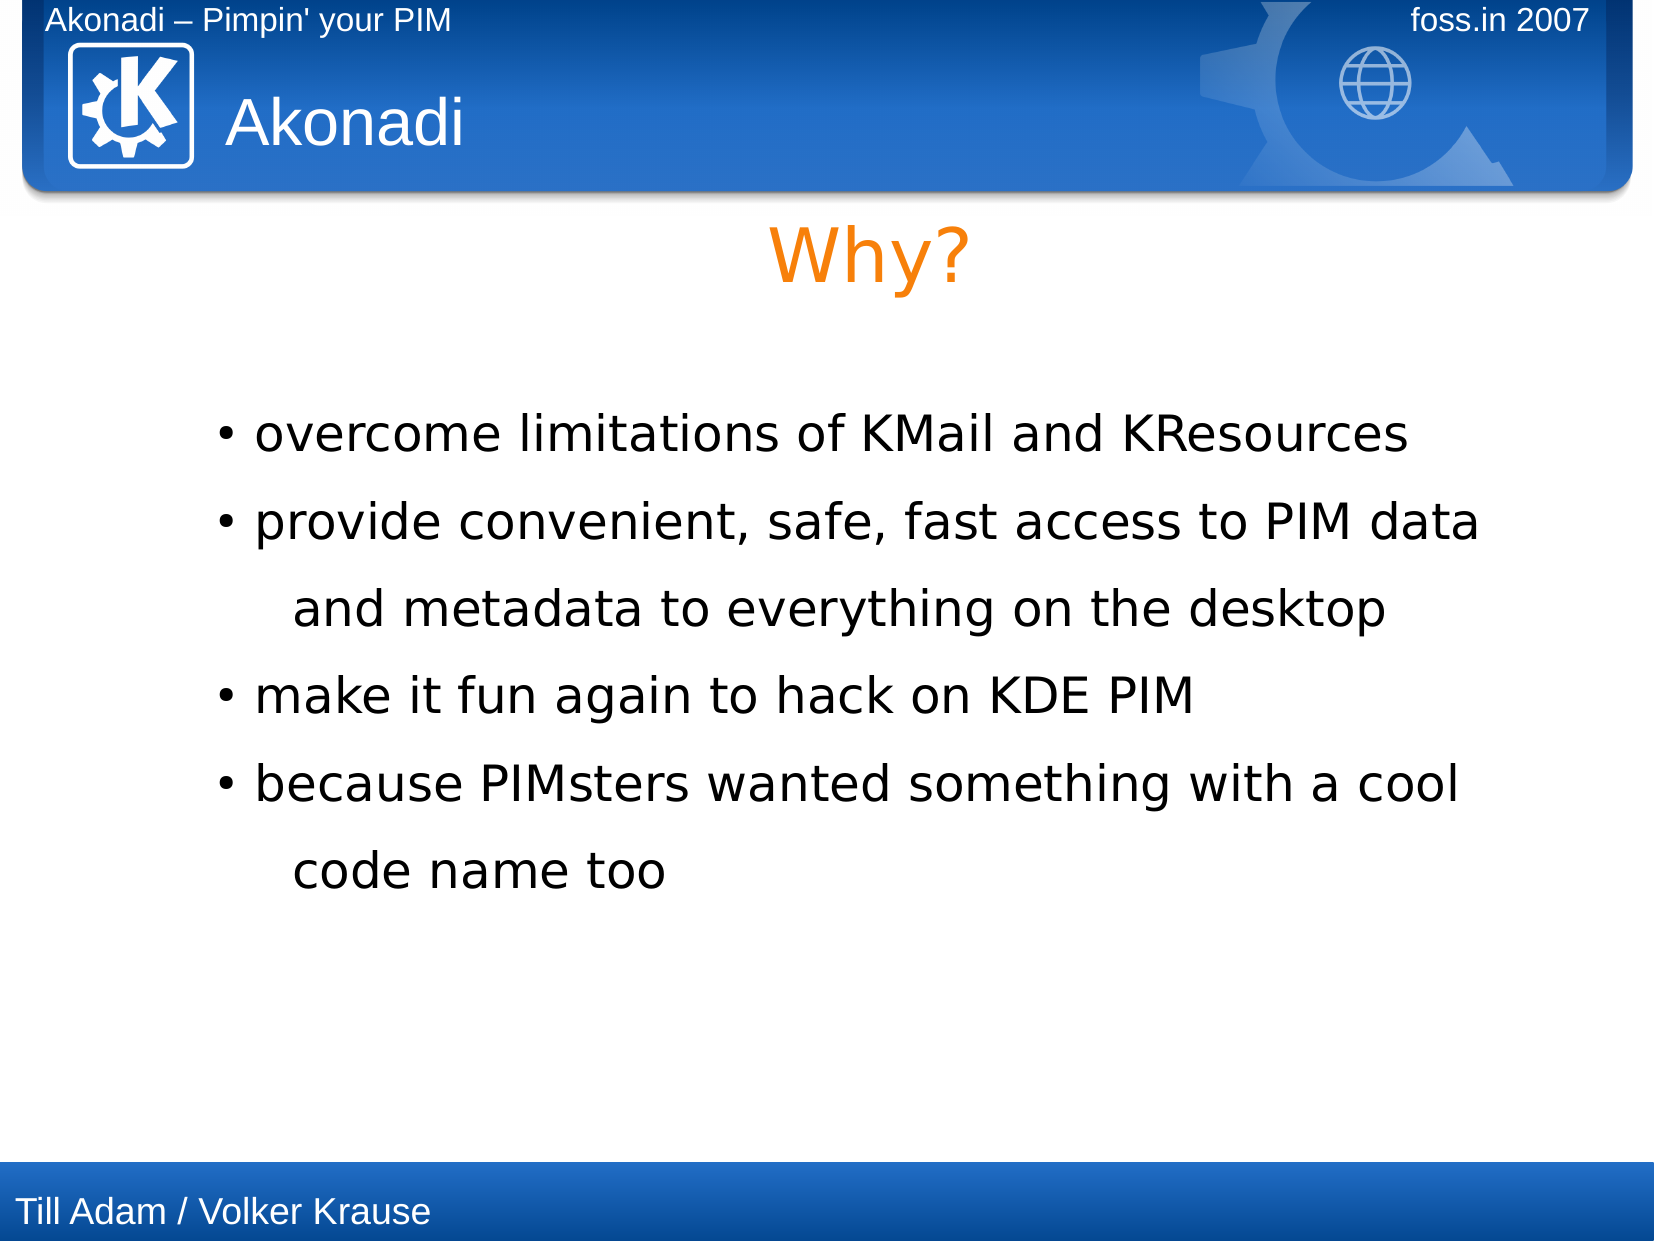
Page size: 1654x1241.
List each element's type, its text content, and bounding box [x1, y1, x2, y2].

title Akonadi [225, 49, 1571, 188]
list Why? [82, 225, 1571, 1109]
text_box overcome limitations of KMail and KResources provide convenient, safe, fast access to PIM data and metadata to everything on the desktop make it fun again to hack on KDE PIM because PIMsters wanted something with a cool code name too [112, 368, 1576, 924]
